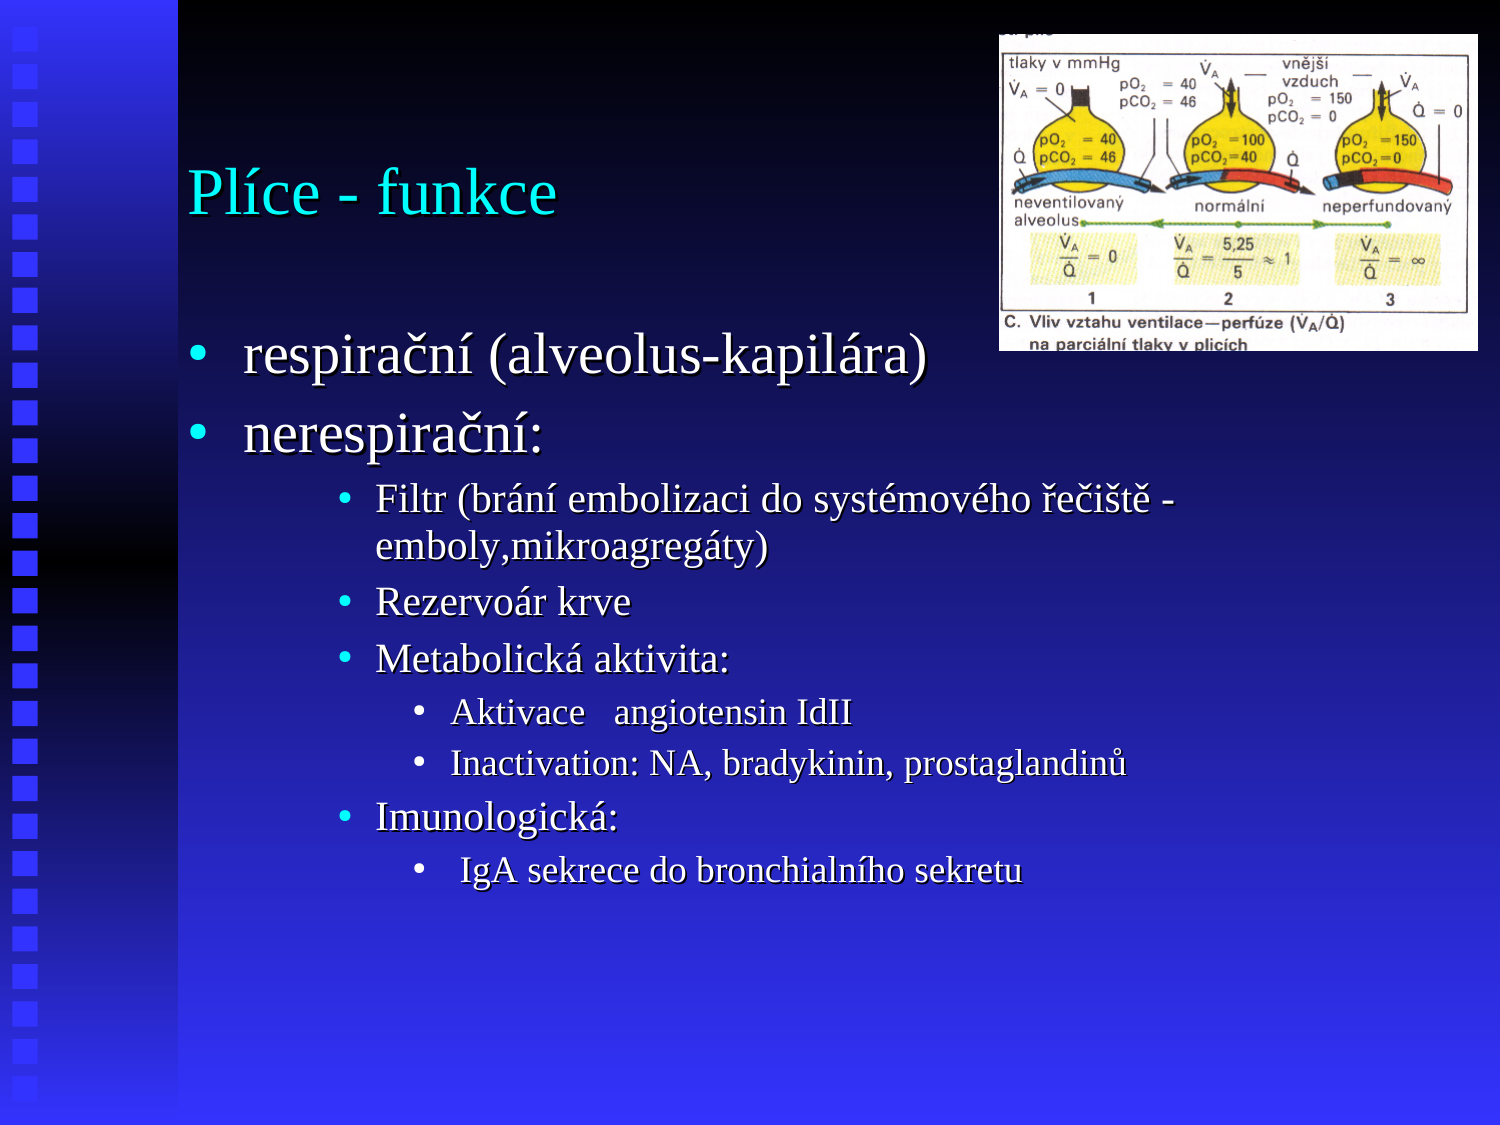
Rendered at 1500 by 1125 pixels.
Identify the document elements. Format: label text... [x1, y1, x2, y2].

title Plíce - funkce [187, 99, 999, 288]
picture [999, 34, 1478, 351]
list respirační (alveolus-kapilára) nerespirační: Filtr (brání embolizaci do systémového řečiště -emboly,mikroagregáty) Rezervoár krve Metabolická aktivita: Aktivace angiotensin IdII Inactivation: NA, bradykinin, prostaglandinů Imunologická: IgA sekrece do bronchialního sekretu [187, 324, 1463, 1001]
